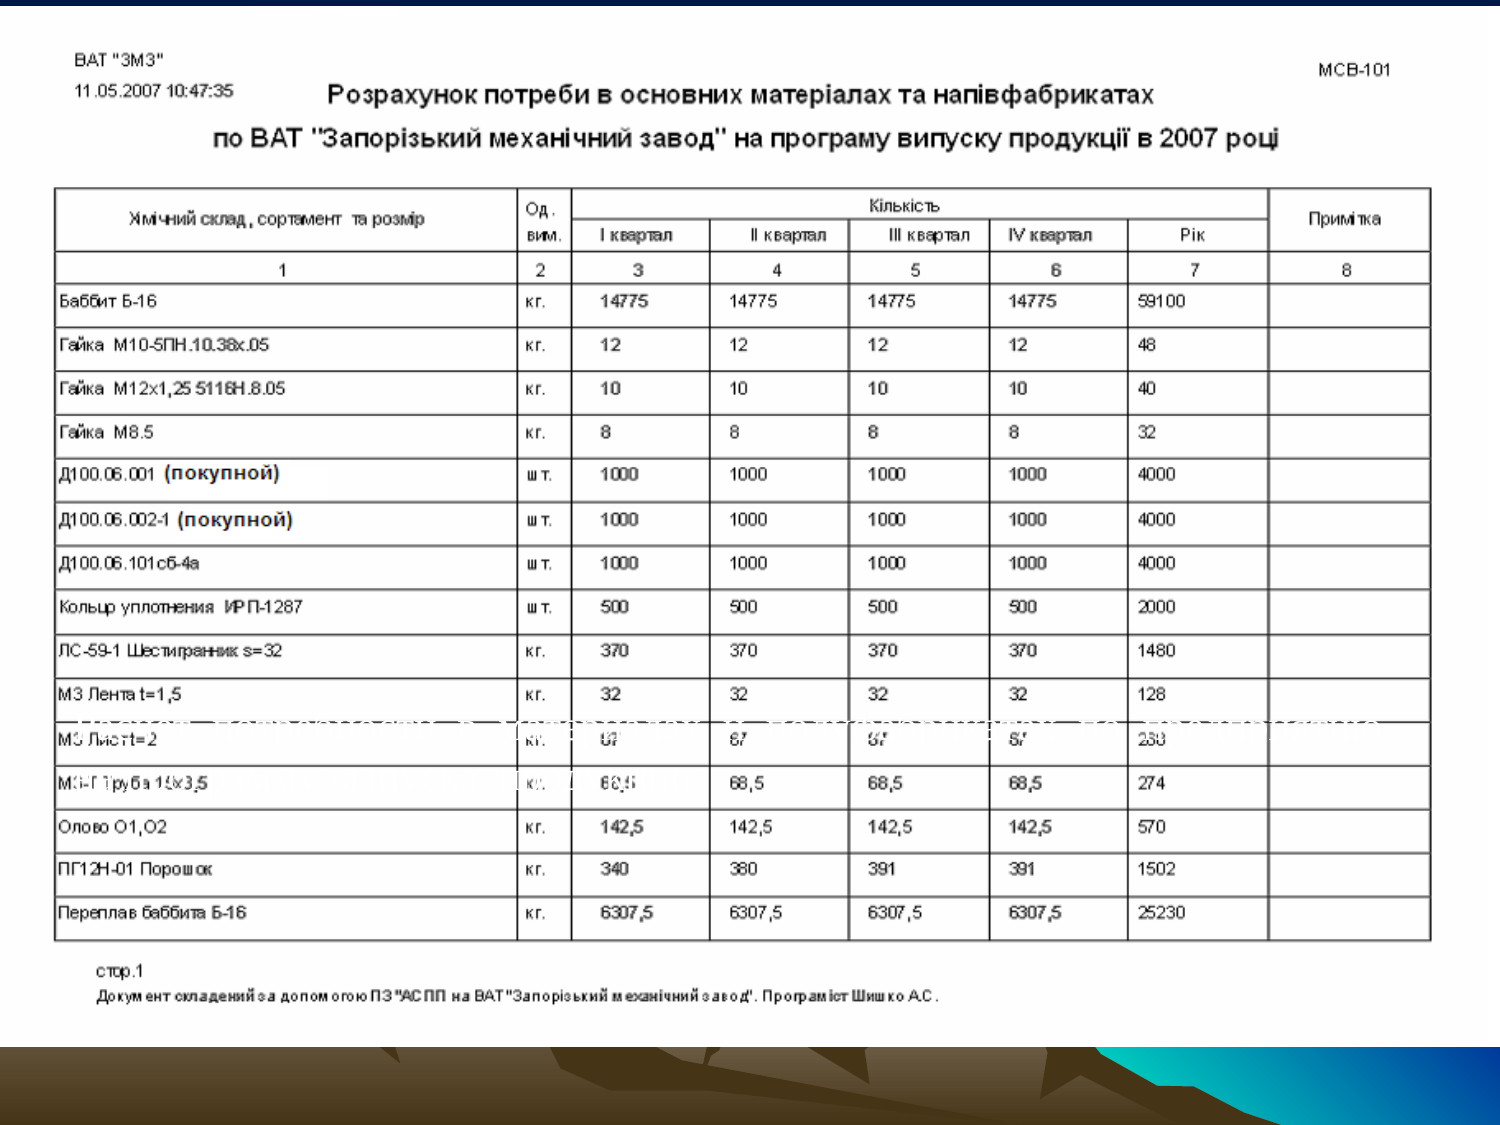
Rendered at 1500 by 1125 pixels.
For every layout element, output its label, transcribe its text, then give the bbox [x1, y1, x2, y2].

picture [0, 6, 1500, 1047]
text_box Расчет потребности в материалах и полуфабрикатах по предприятию на программу выпуска продукции [58, 691, 1430, 807]
